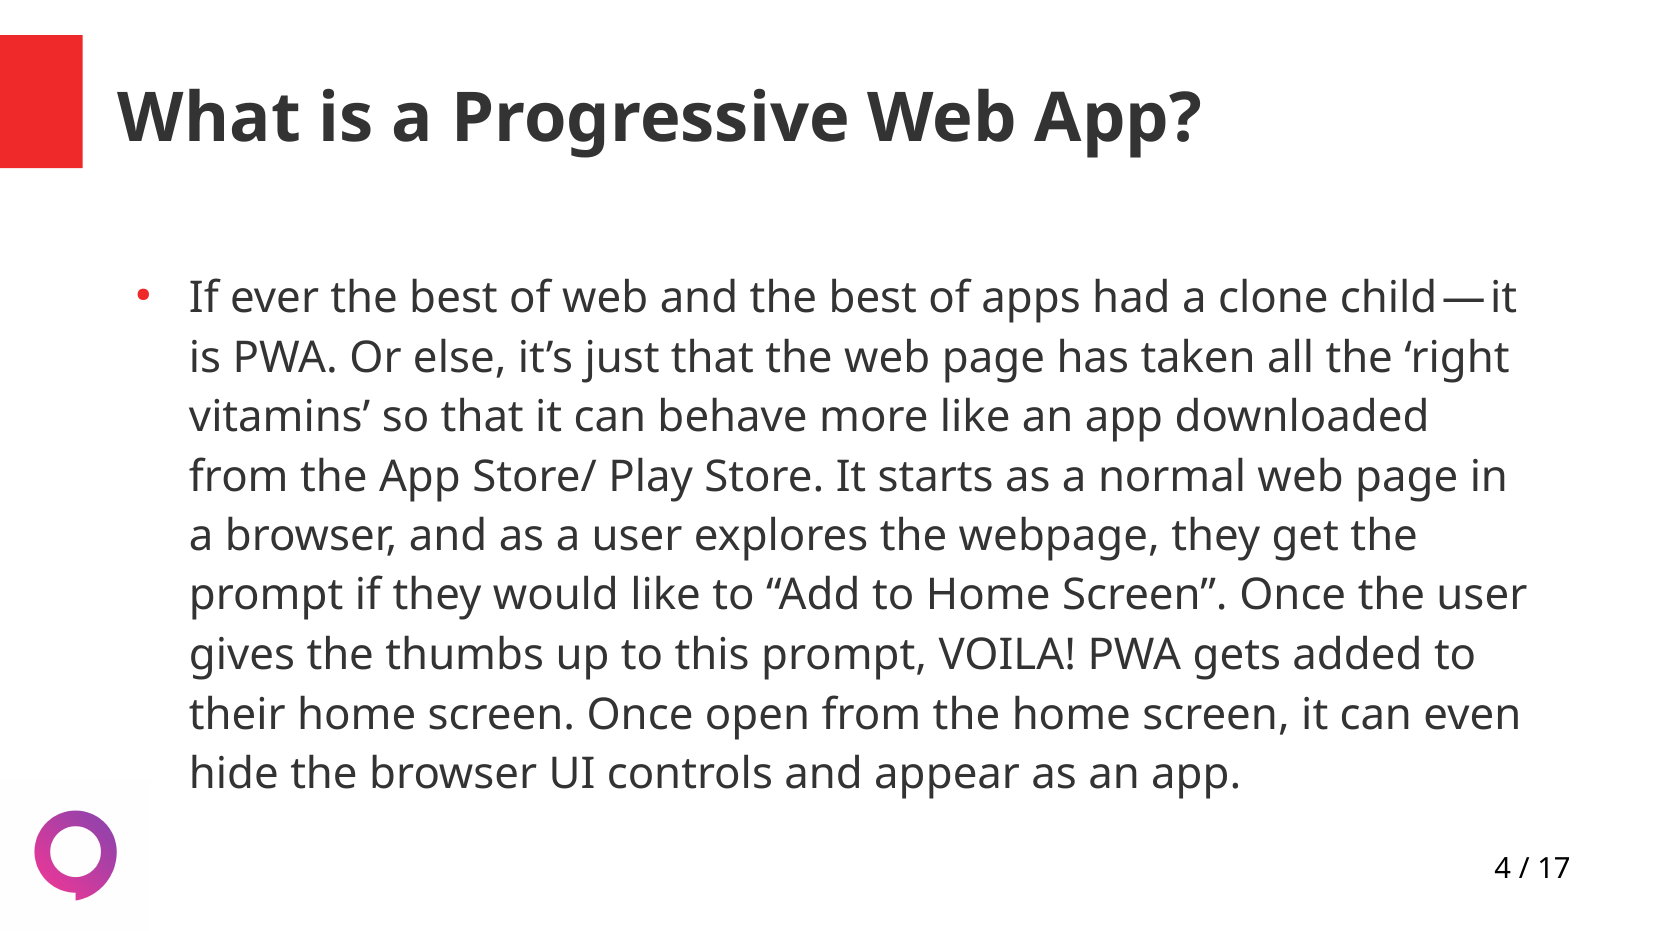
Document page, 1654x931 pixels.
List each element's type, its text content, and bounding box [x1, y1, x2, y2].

title What is a Progressive Web App? [117, 36, 1571, 193]
list If ever the best of web and the best of apps had a clone child — it is PWA. Or else, it’s just that the web page has taken all the ‘right vitamins’ so that it can behave more like an app downloaded from the App Store/ Play Store. It starts as a normal web page in a browser, and as a user explores the webpage, they get the prompt if they would like to “Add to Home Screen”. Once the user gives the thumbs up to this prompt, VOILA! PWA gets added to their home screen. Once open from the home screen, it can even hide the browser UI controls and appear as an app. [117, 265, 1536, 806]
picture [0, 780, 151, 931]
